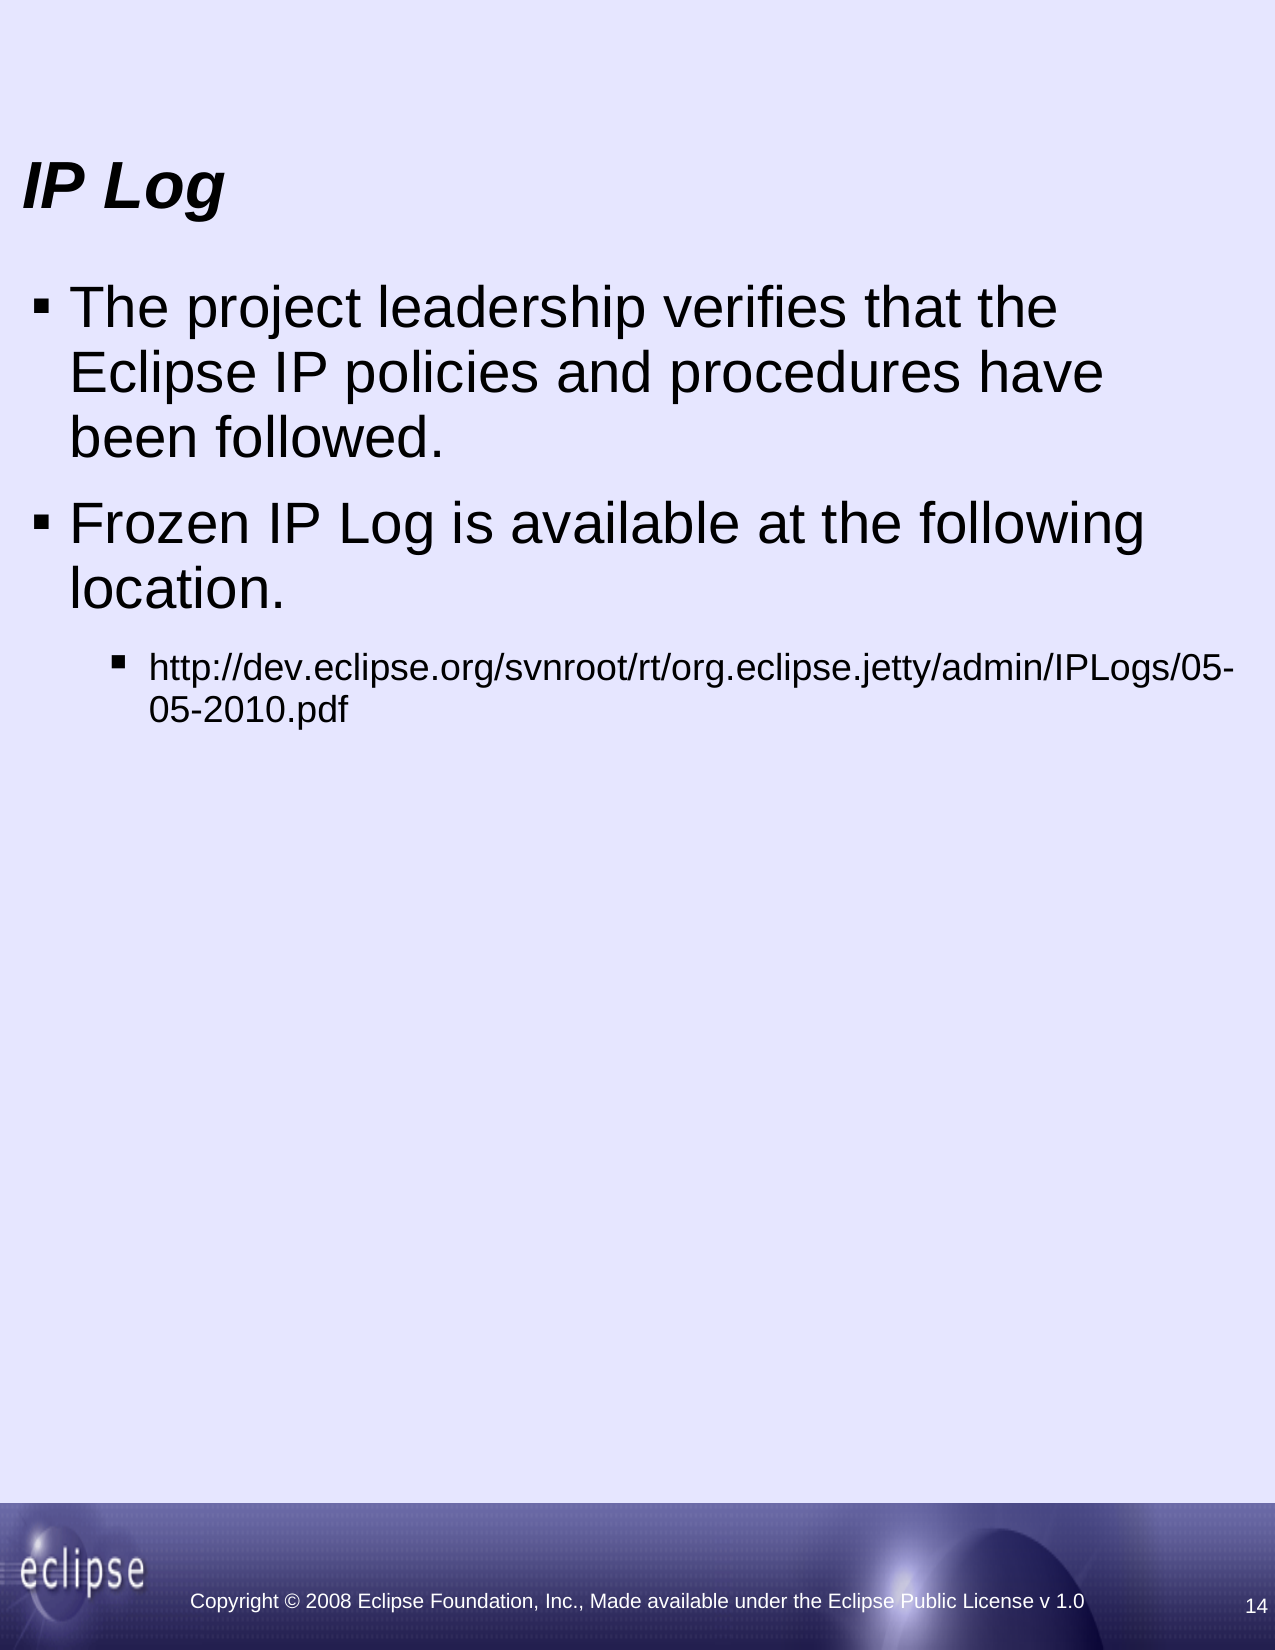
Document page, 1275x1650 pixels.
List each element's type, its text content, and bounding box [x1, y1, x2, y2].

title IP Log [22, 123, 1253, 252]
list The project leadership verifies that the Eclipse IP policies and procedures have been followed. Frozen IP Log is available at the following location. http://dev.eclipse.org/svnroot/rt/org.eclipse.jetty/admin/IPLogs/05-05-2010.pdf [31, 274, 1244, 1497]
picture [0, 1503, 1275, 1650]
